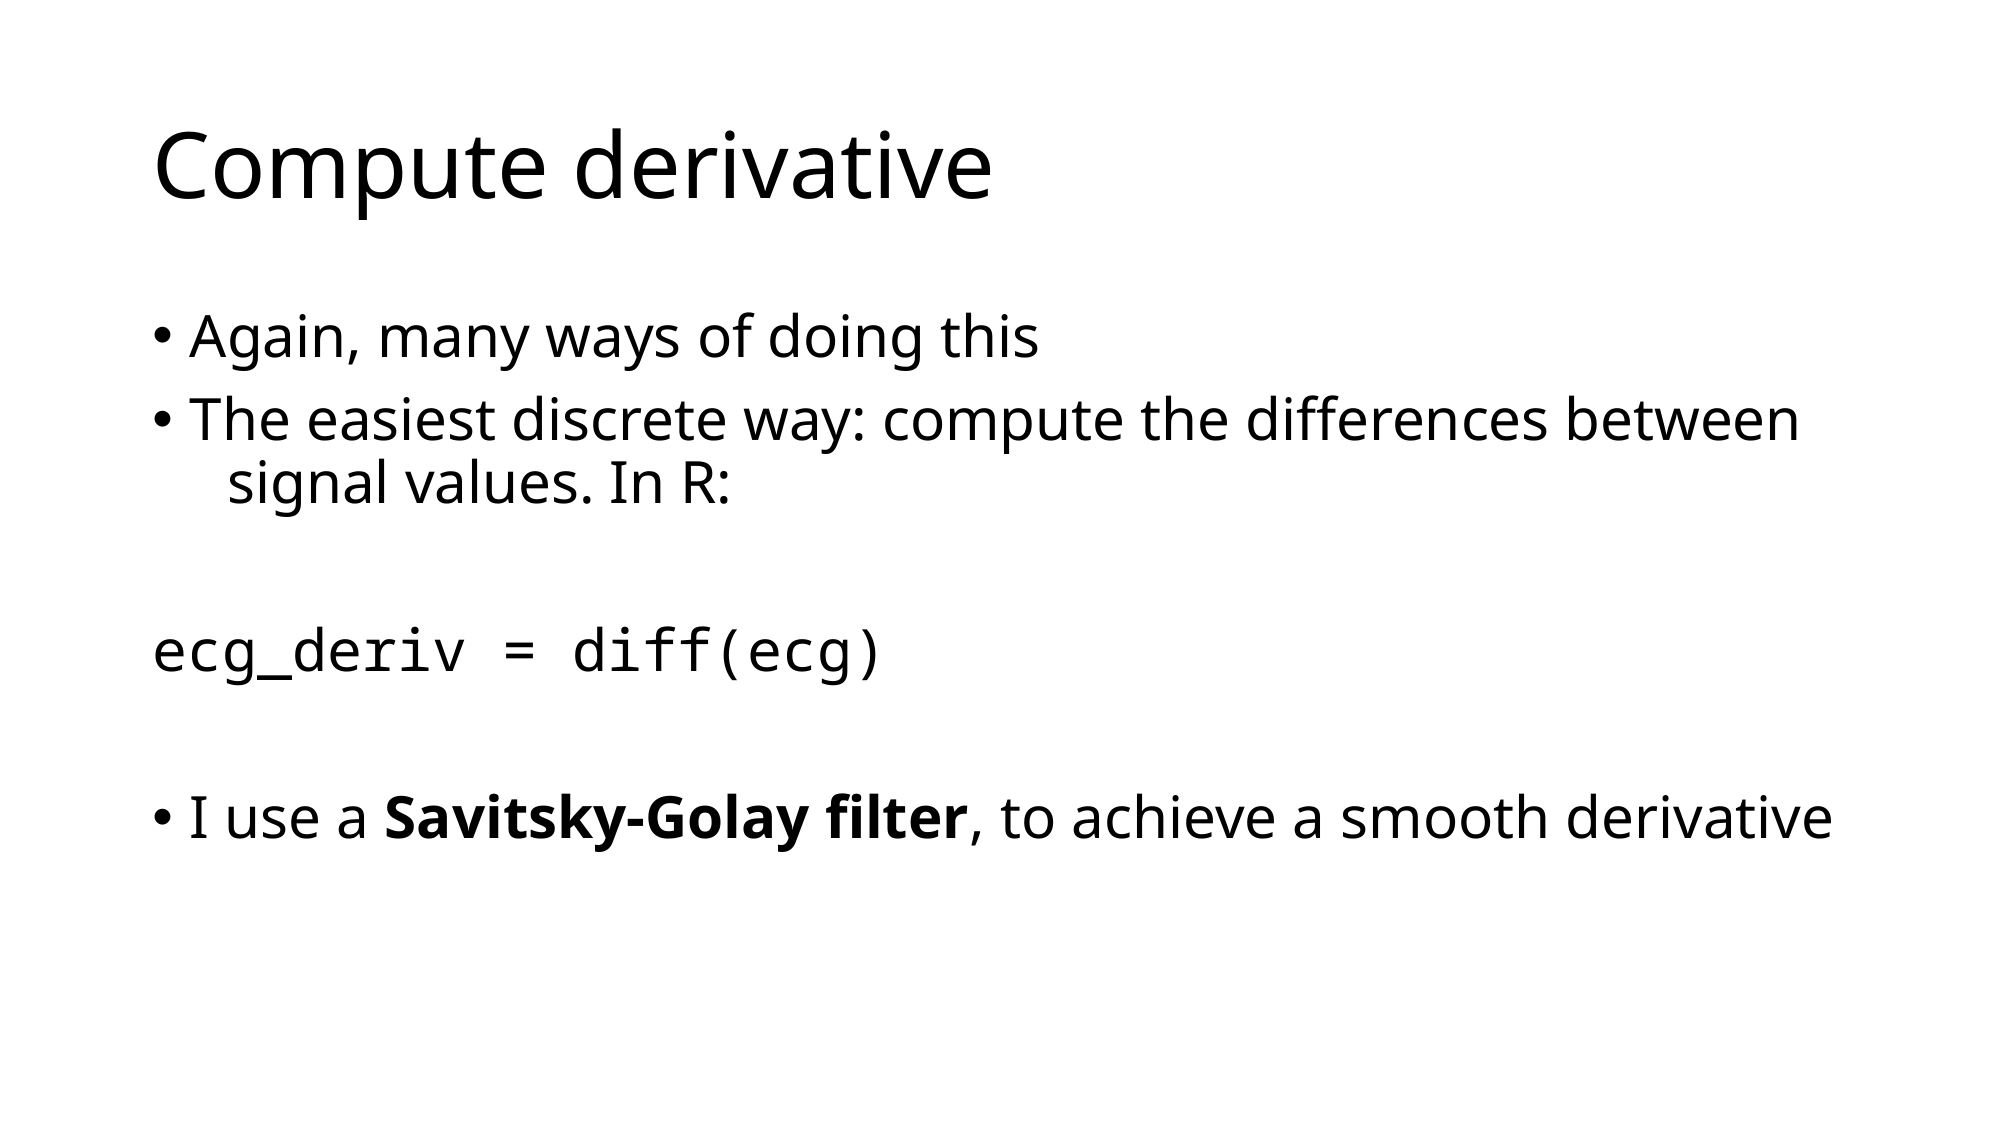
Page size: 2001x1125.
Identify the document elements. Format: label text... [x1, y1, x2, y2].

title Compute derivative [137, 59, 1863, 278]
list Again, many ways of doing this The easiest discrete way: compute the differences between signal values. In R: ecg_deriv = diff(ecg) I use a Savitsky-Golay filter, to achieve a smooth derivative [137, 299, 1863, 1014]
